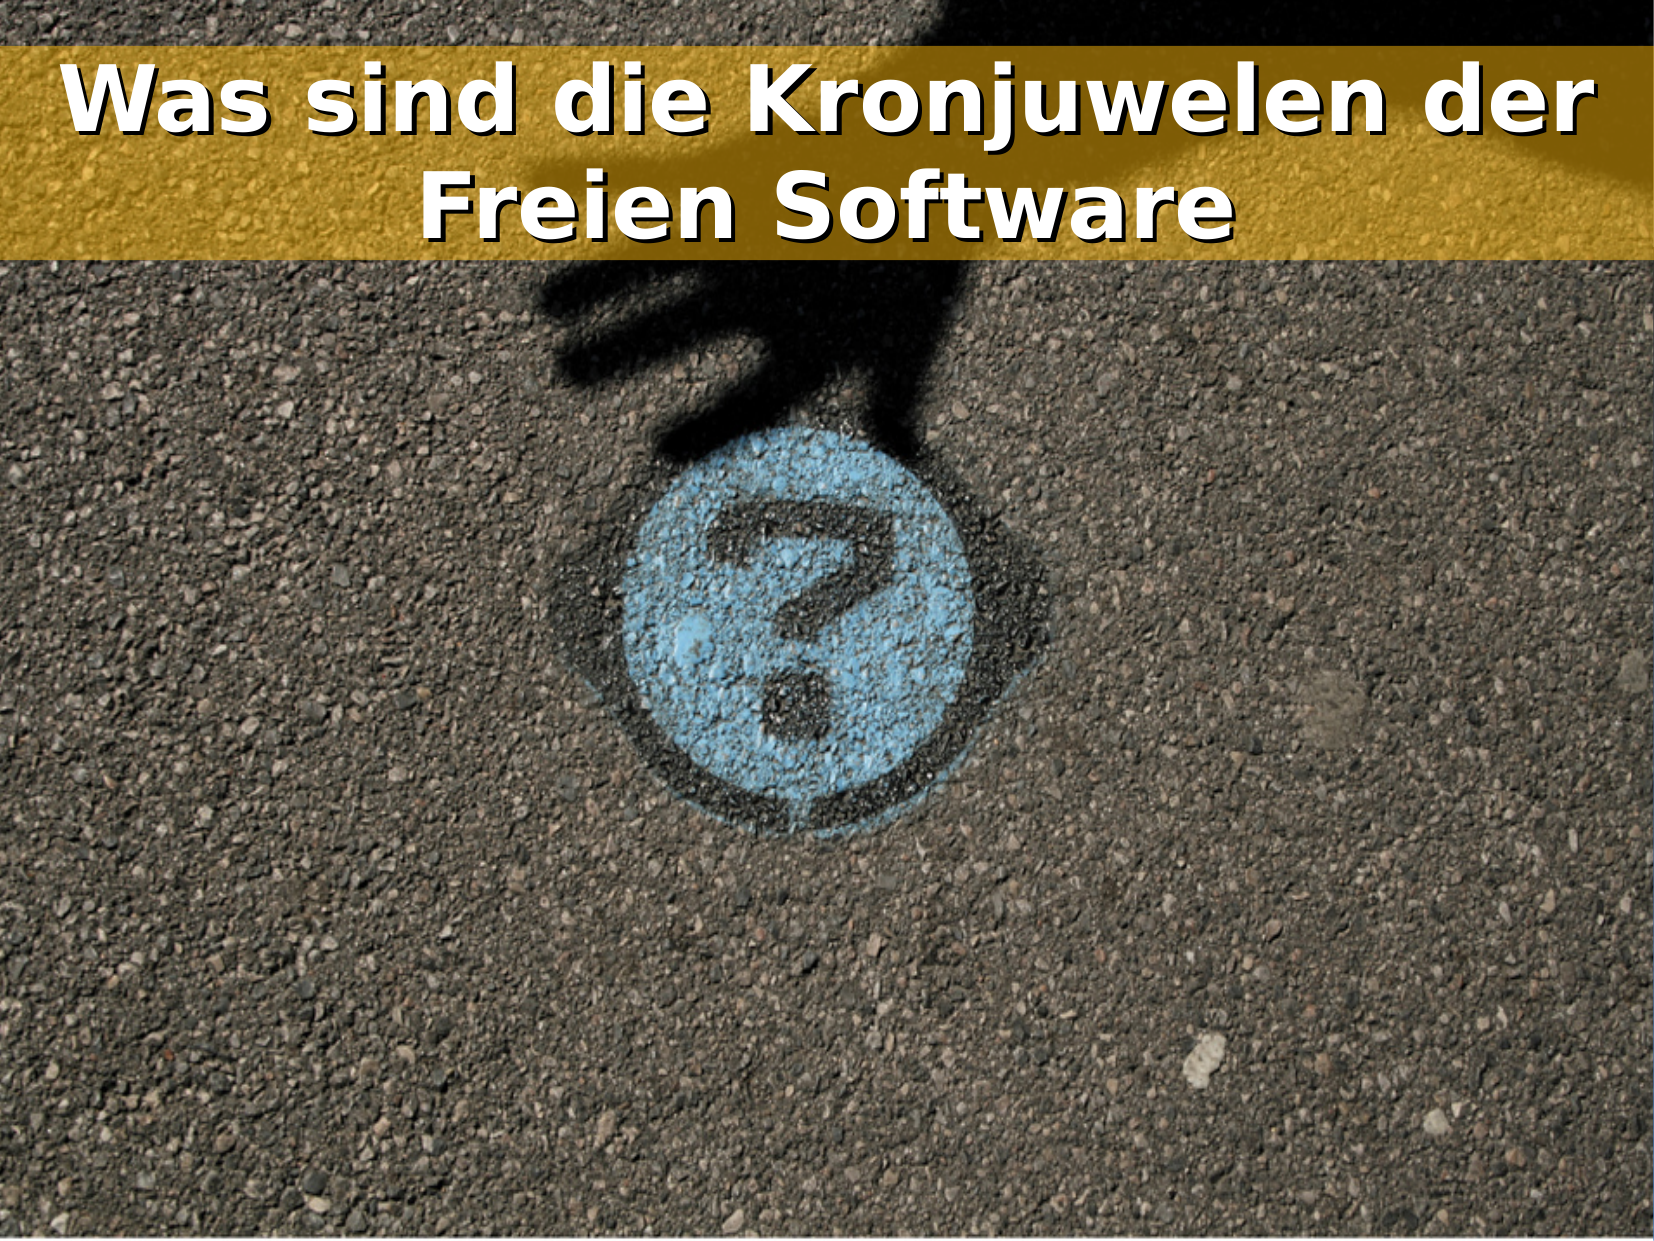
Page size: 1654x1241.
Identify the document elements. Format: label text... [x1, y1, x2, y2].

picture [0, 261, 1654, 1241]
title Was sind die Kronjuwelen der Freien Software [0, 45, 1654, 261]
picture [0, 0, 1654, 45]
